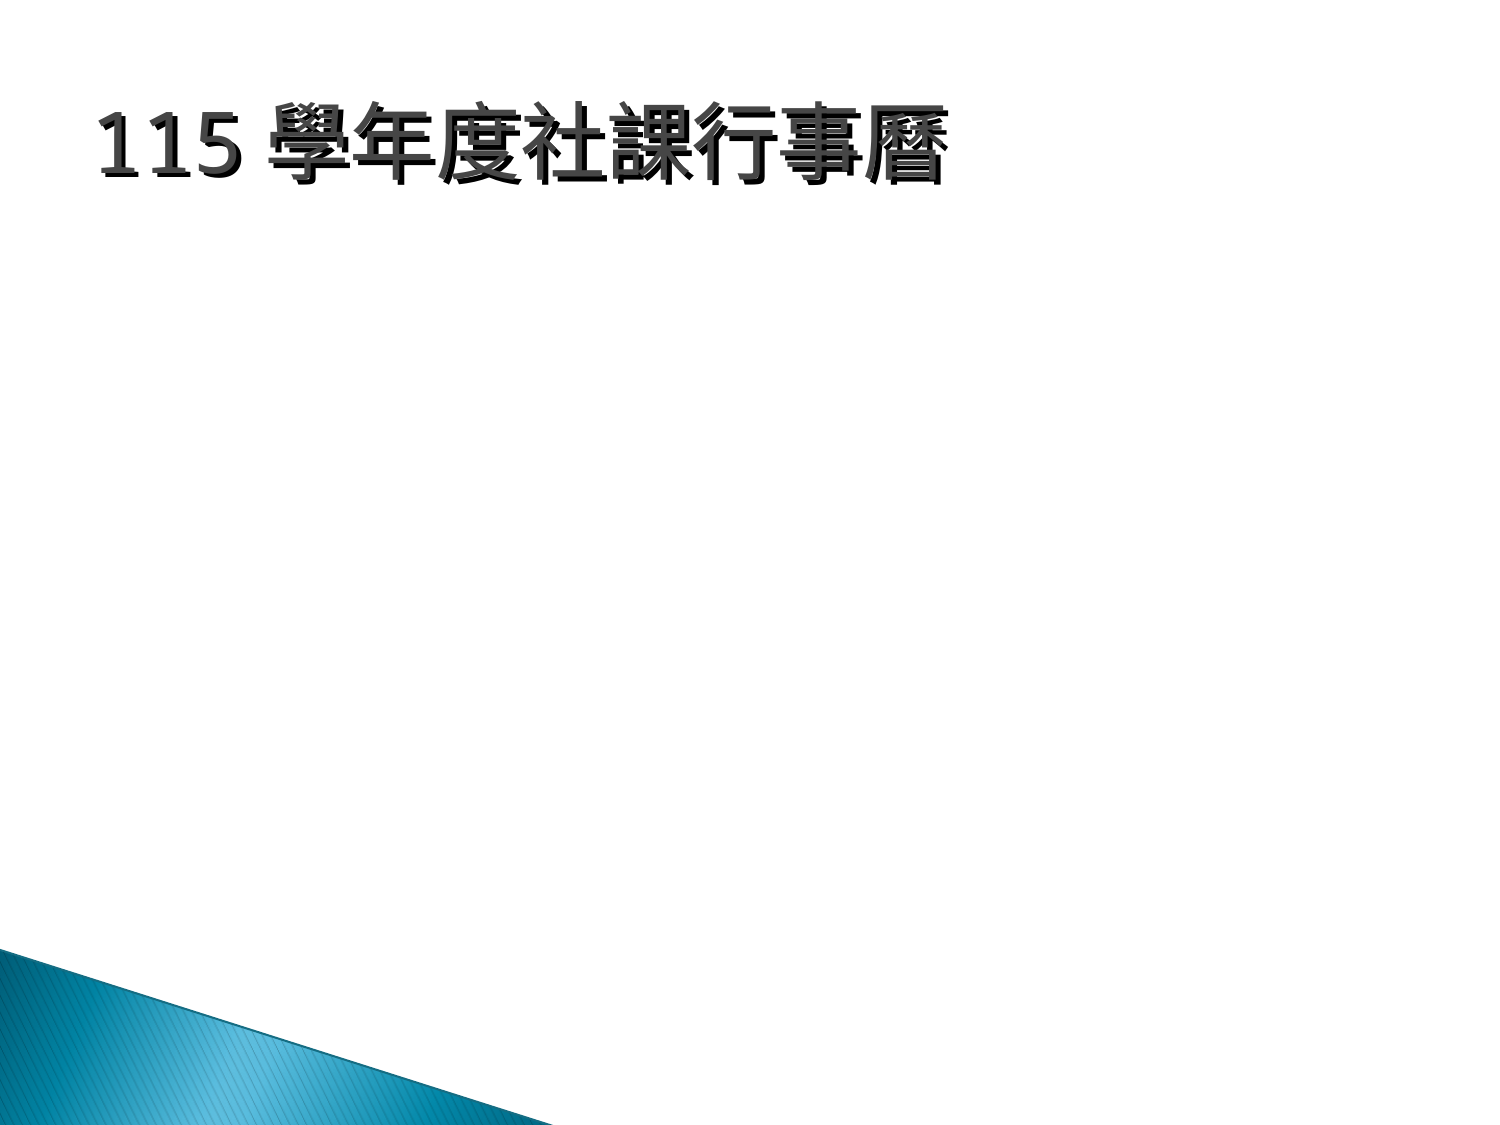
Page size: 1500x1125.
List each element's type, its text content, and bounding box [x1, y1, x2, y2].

title 115學年度社課行事曆 [75, 45, 1426, 233]
